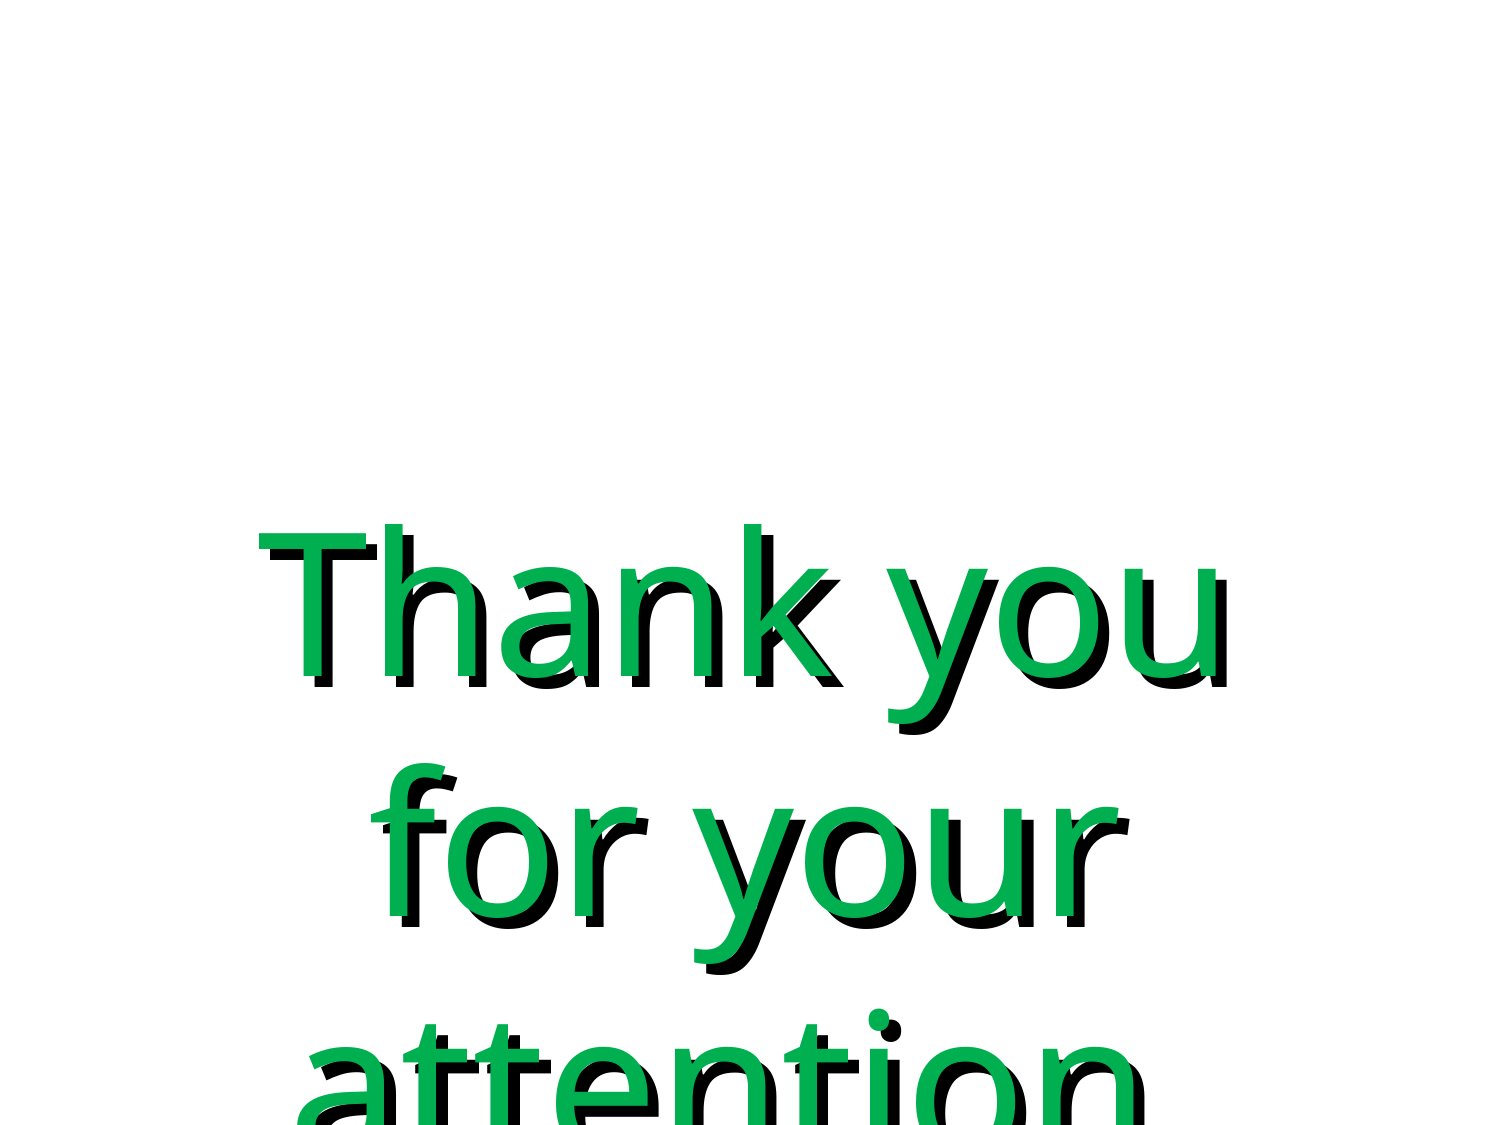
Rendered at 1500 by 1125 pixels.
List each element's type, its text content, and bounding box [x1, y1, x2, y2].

title Thank you for your attention [70, 468, 1421, 657]
